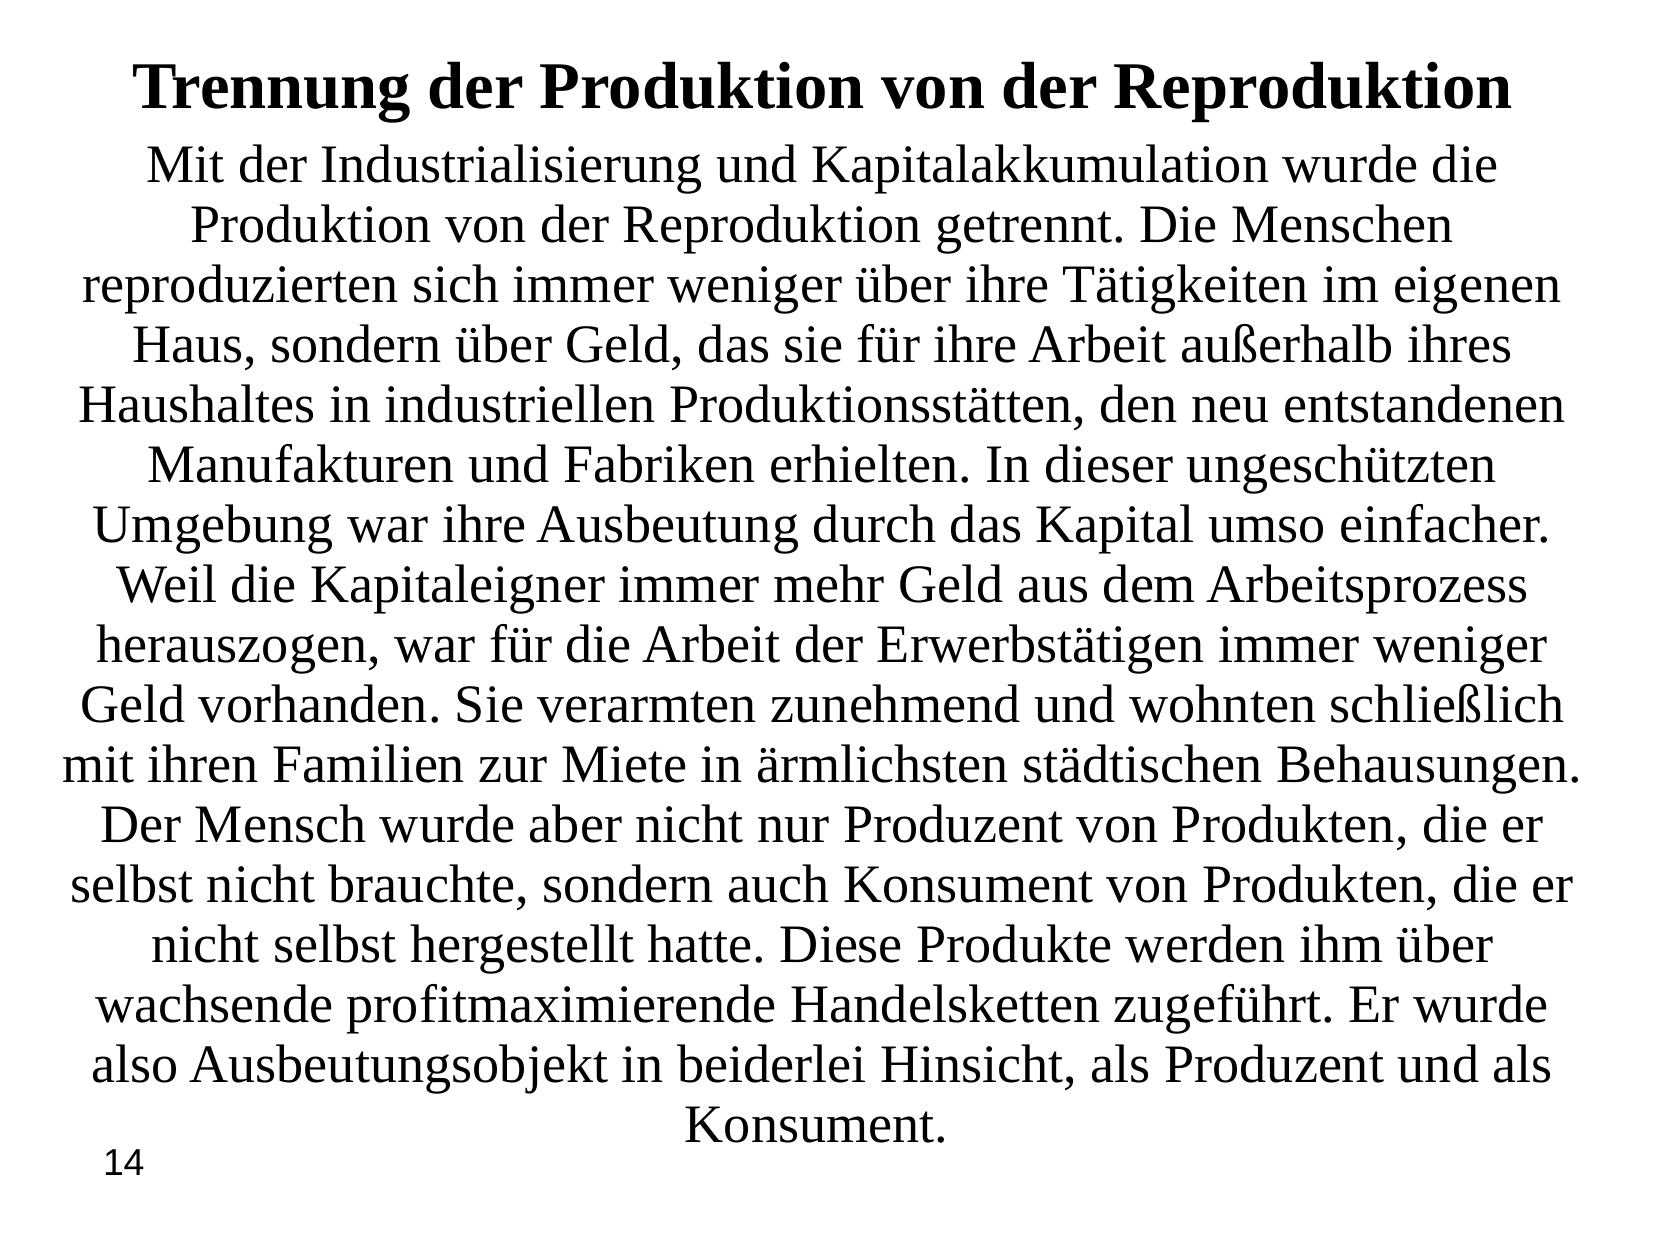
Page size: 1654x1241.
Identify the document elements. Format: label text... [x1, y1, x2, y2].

text_box Trennung der Produktion von der Reproduktion Mit der Industrialisierung und Kapitalakkumulation wurde die Produktion von der Reproduktion getrennt. Die Menschen reproduzierten sich immer weniger über ihre Tätigkeiten im eigenen Haus, sondern über Geld, das sie für ihre Arbeit außerhalb ihres Haushaltes in industriellen Produktionsstätten, den neu entstandenen Manufakturen und Fabriken erhielten. In dieser ungeschützten Umgebung war ihre Ausbeutung durch das Kapital umso einfacher. Weil die Kapitaleigner immer mehr Geld aus dem Arbeitsprozess herauszogen, war für die Arbeit der Erwerbstätigen immer weniger Geld vorhanden. Sie verarmten zunehmend und wohnten schließlich mit ihren Familien zur Miete in ärmlichsten städtischen Behausungen. Der Mensch wurde aber nicht nur Produzent von Produkten, die er selbst nicht brauchte, sondern auch Konsument von Produkten, die er nicht selbst hergestellt hatte. Diese Produkte werden ihm über wachsende profitmaximierende Handelsketten zugeführt. Er wurde also Ausbeutungsobjekt in beiderlei Hinsicht, als Produzent und als Konsument. [47, 41, 1619, 1163]
text_box <Nummer> [88, 1133, 306, 1191]
